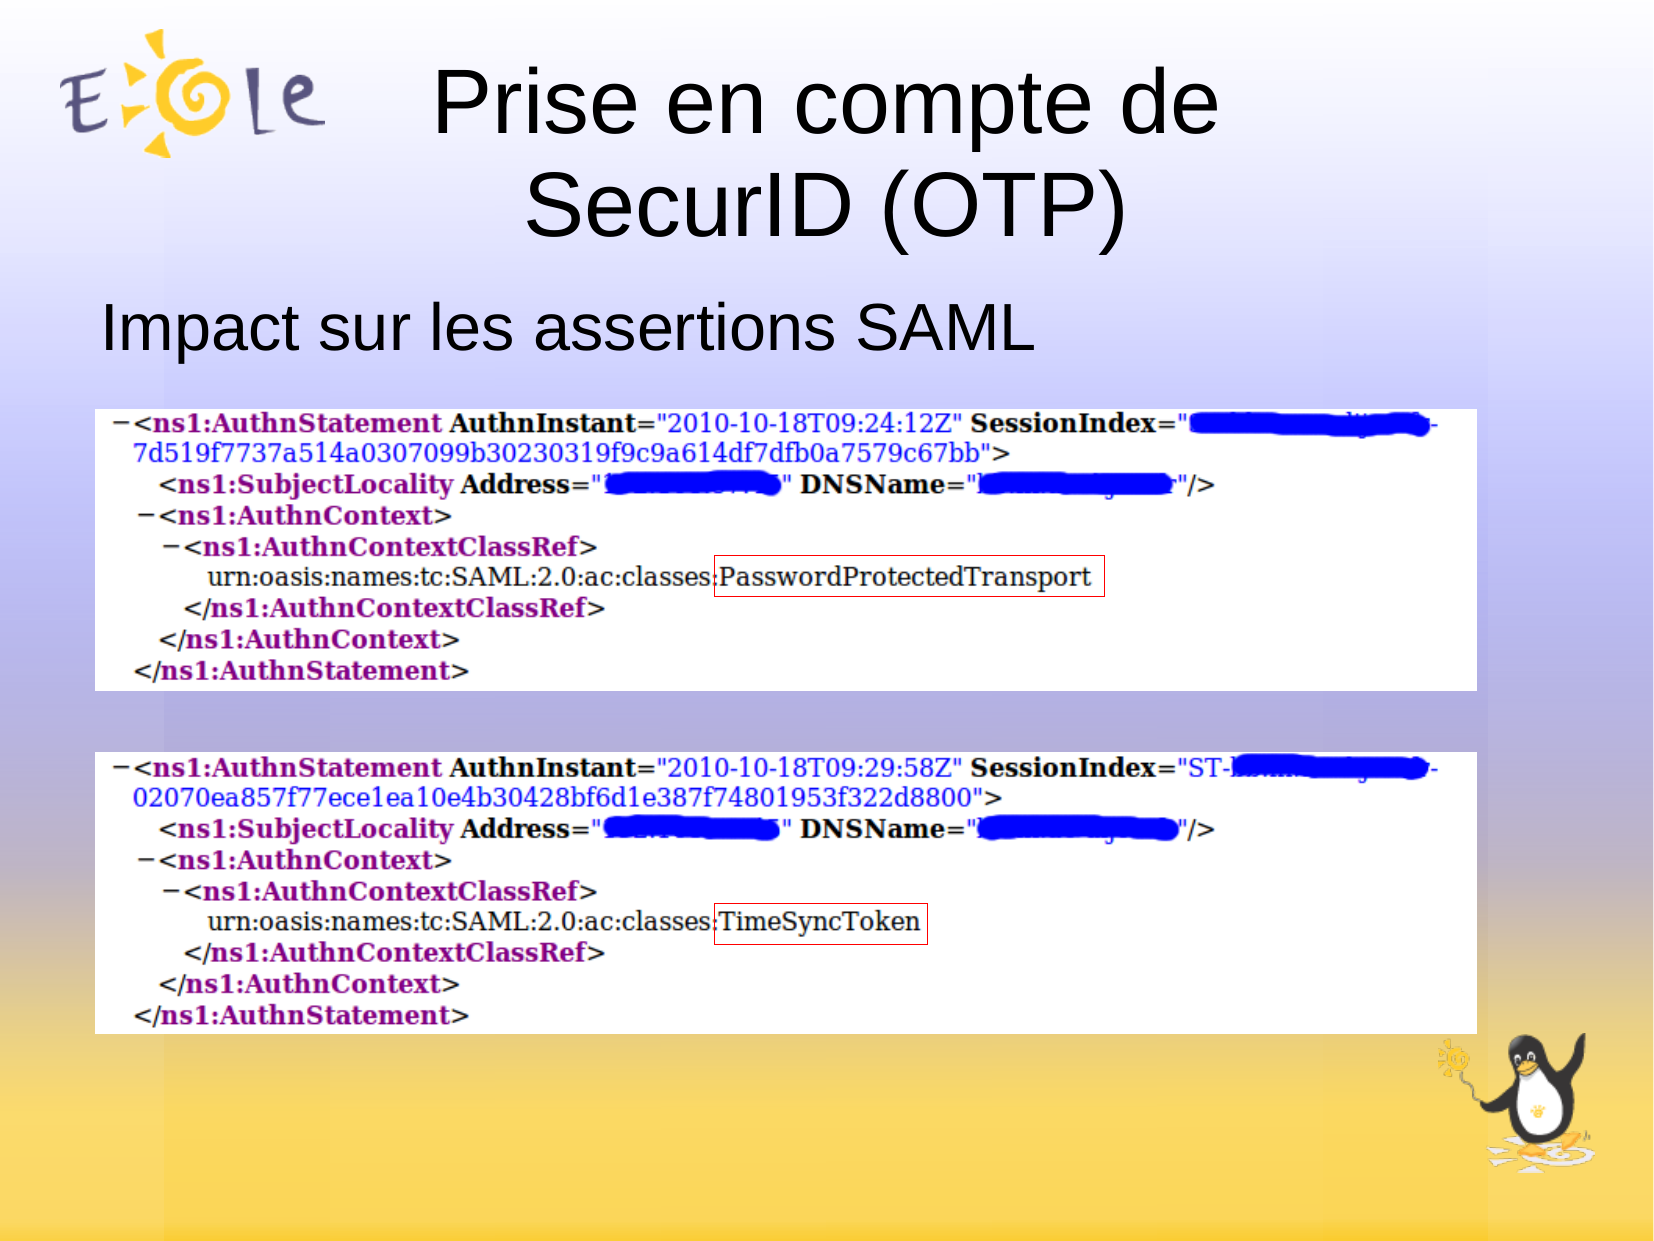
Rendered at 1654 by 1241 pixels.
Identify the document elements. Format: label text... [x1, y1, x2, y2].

picture [0, 0, 1654, 1241]
list Impact sur les assertions SAML [82, 290, 1571, 1094]
title Prise en compte de SecurID (OTP) [82, 39, 1571, 267]
